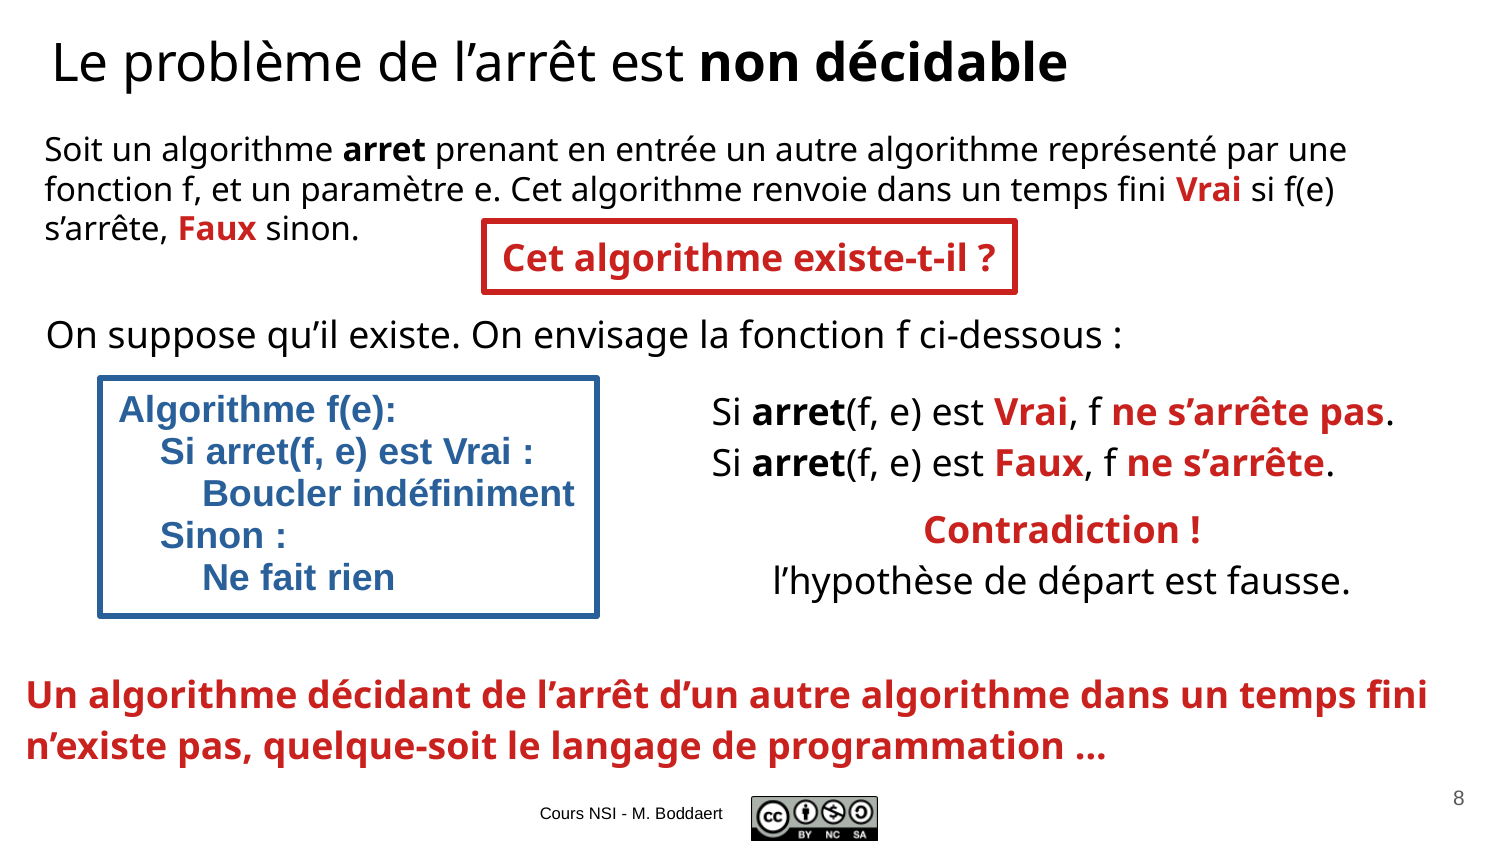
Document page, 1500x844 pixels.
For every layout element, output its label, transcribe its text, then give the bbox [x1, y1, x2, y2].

text_box Cet algorithme existe-t-il ? [484, 224, 989, 289]
picture [751, 796, 878, 841]
text_box Algorithme f(e): Si arret(f, e) est Vrai : Boucler indéfiniment Sinon : Ne fait rien [100, 377, 597, 617]
slide_number <numéro> [1389, 764, 1480, 830]
text_box Un algorithme décidant de l’arrêt d’un autre algorithme dans un temps fini n’existe pas, quelque-soit le langage de programmation ... [10, 661, 1477, 764]
text_box Contradiction ! l’hypothèse de départ est fausse. [757, 503, 1351, 606]
text_box On suppose qu’il existe. On envisage la fonction f ci-dessous : [30, 301, 1111, 366]
title Le problème de l’arrêt est non décidable [51, 13, 1449, 108]
text_box Si arret(f, e) est Vrai, f ne s’arrête pas. Si arret(f, e) est Faux, f ne s’arrête. [696, 377, 1403, 492]
text_box Soit un algorithme arret prenant en entrée un autre algorithme représenté par une fonction f, et un paramètre e. Cet algorithme renvoie dans un temps fini Vrai si f(e) s’arrête, Faux sinon. [29, 120, 1477, 237]
